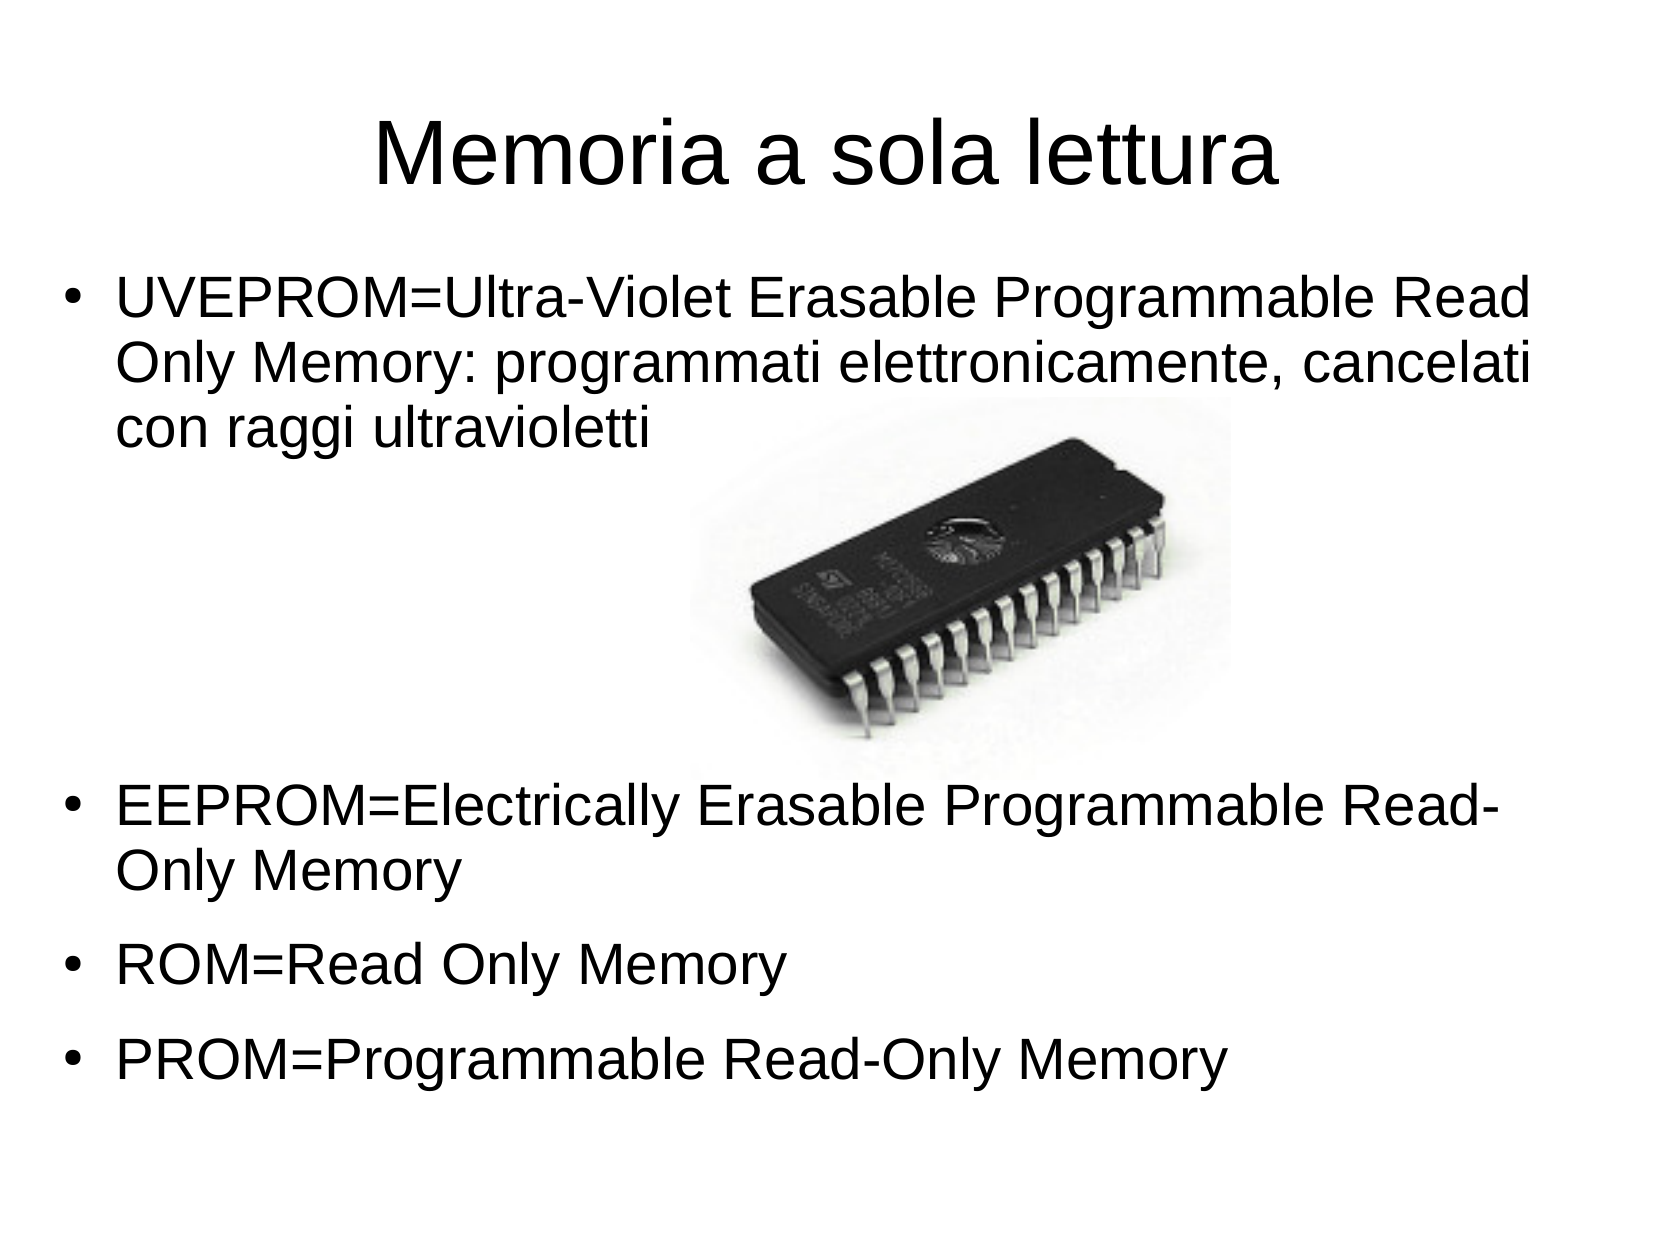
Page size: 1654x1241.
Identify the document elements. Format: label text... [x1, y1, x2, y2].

title Memoria a sola lettura [82, 49, 1571, 160]
picture [690, 397, 1231, 781]
list UVEPROM=Ultra-Violet Erasable Programmable Read Only Memory: programmati elettronicamente, cancelati con raggi ultravioletti EEPROM=Electrically Erasable Programmable Read-Only Memory ROM=Read Only Memory PROM=Programmable Read-Only Memory [45, 160, 1621, 1241]
